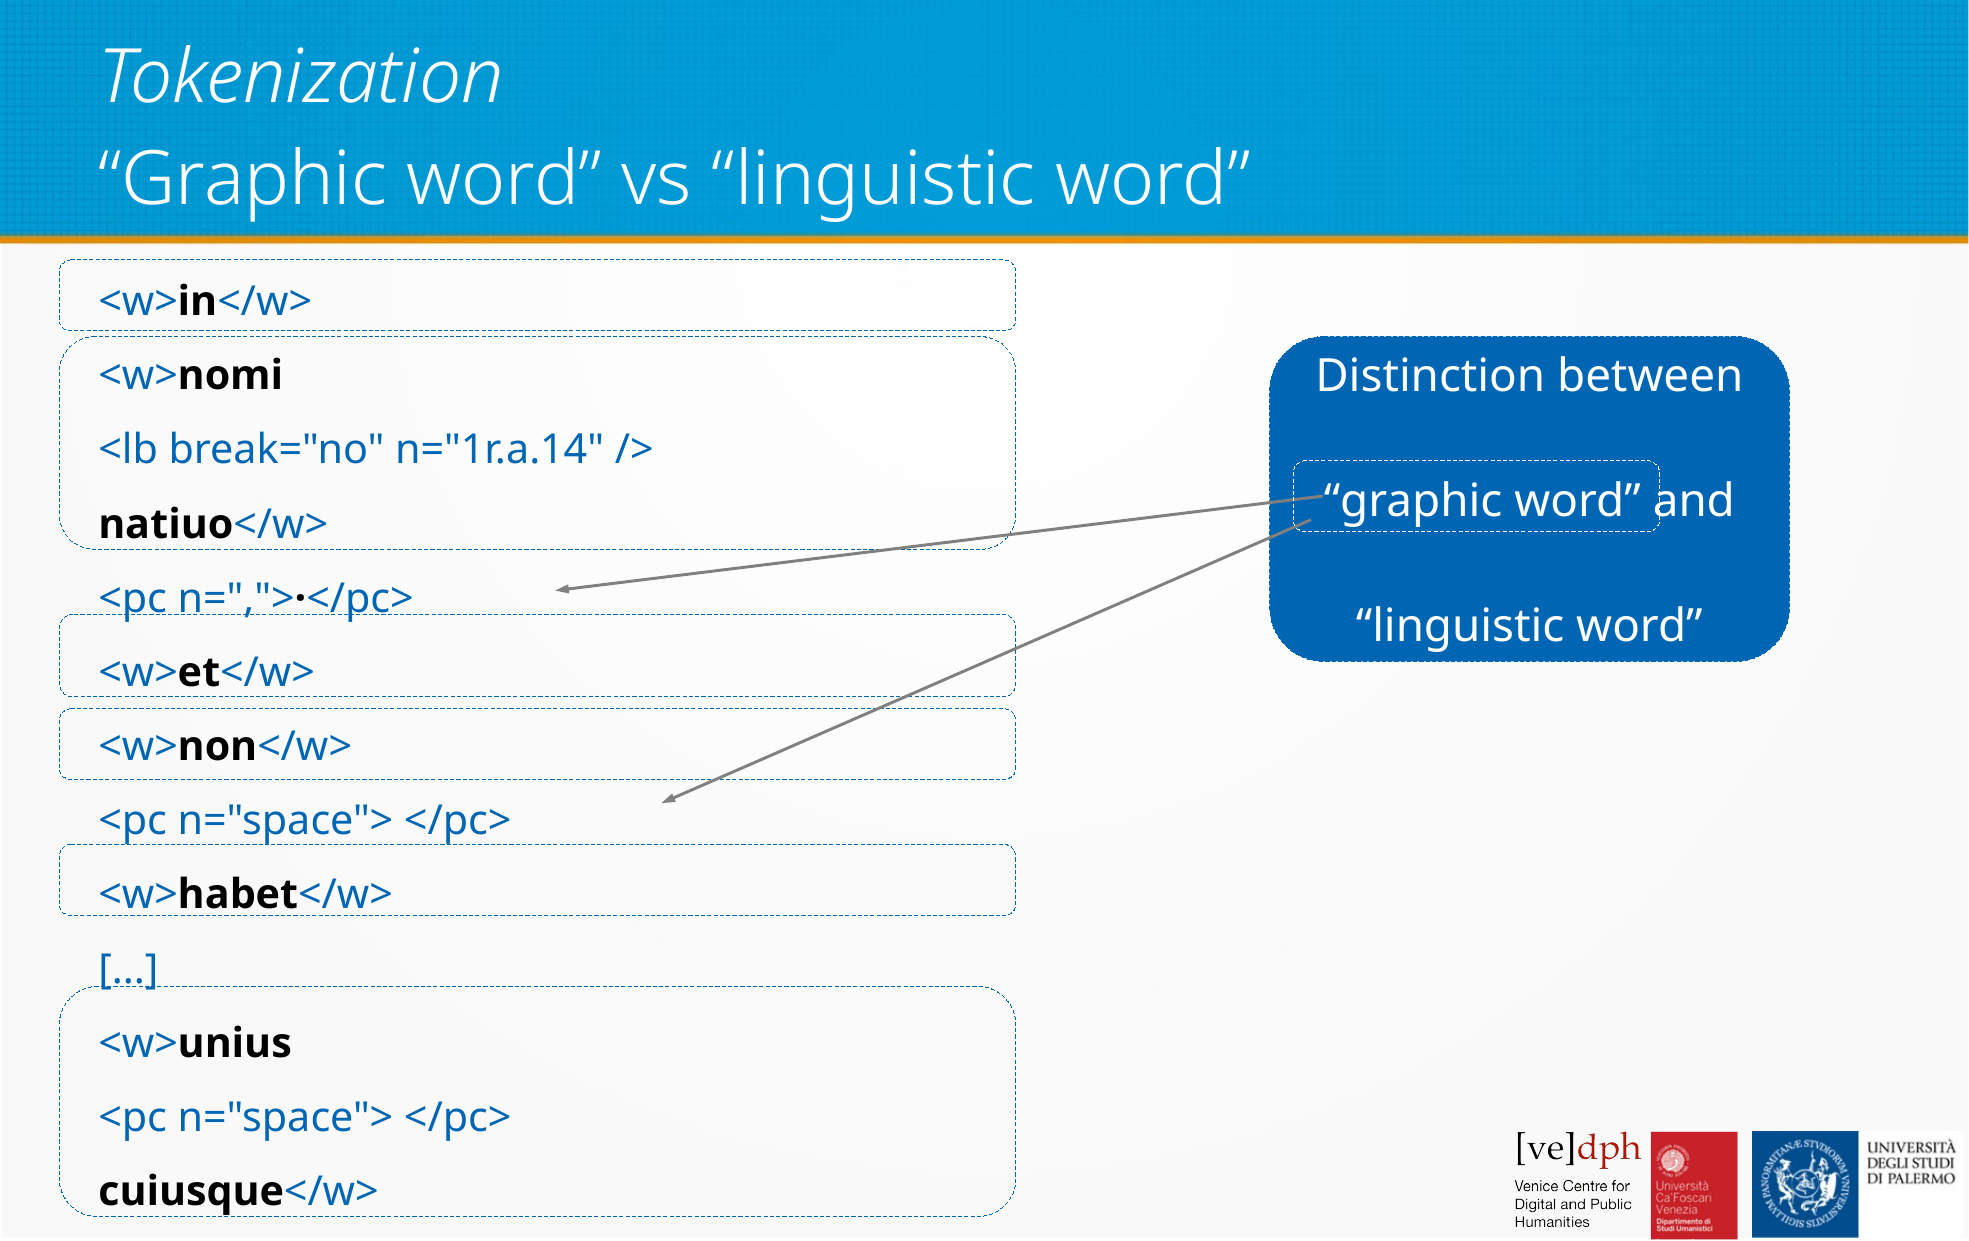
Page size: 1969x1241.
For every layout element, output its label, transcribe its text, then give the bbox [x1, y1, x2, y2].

list <w>in</w> <w>nomi <lb break="no" n="1r.a.14" /> natiuo</w> <pc n=",">·</pc> <w>et</w> <w>non</w> <pc n="space"> </pc> <w>habet</w> [...] <w>unius <pc n="space"> </pc> cuiusque</w> [98, 271, 1861, 1229]
title Tokenization “Graphic word” vs “linguistic word” [98, 19, 1870, 227]
picture [0, 233, 1969, 1241]
text_box Distinction between “graphic word” and “linguistic word” [1269, 336, 1790, 662]
